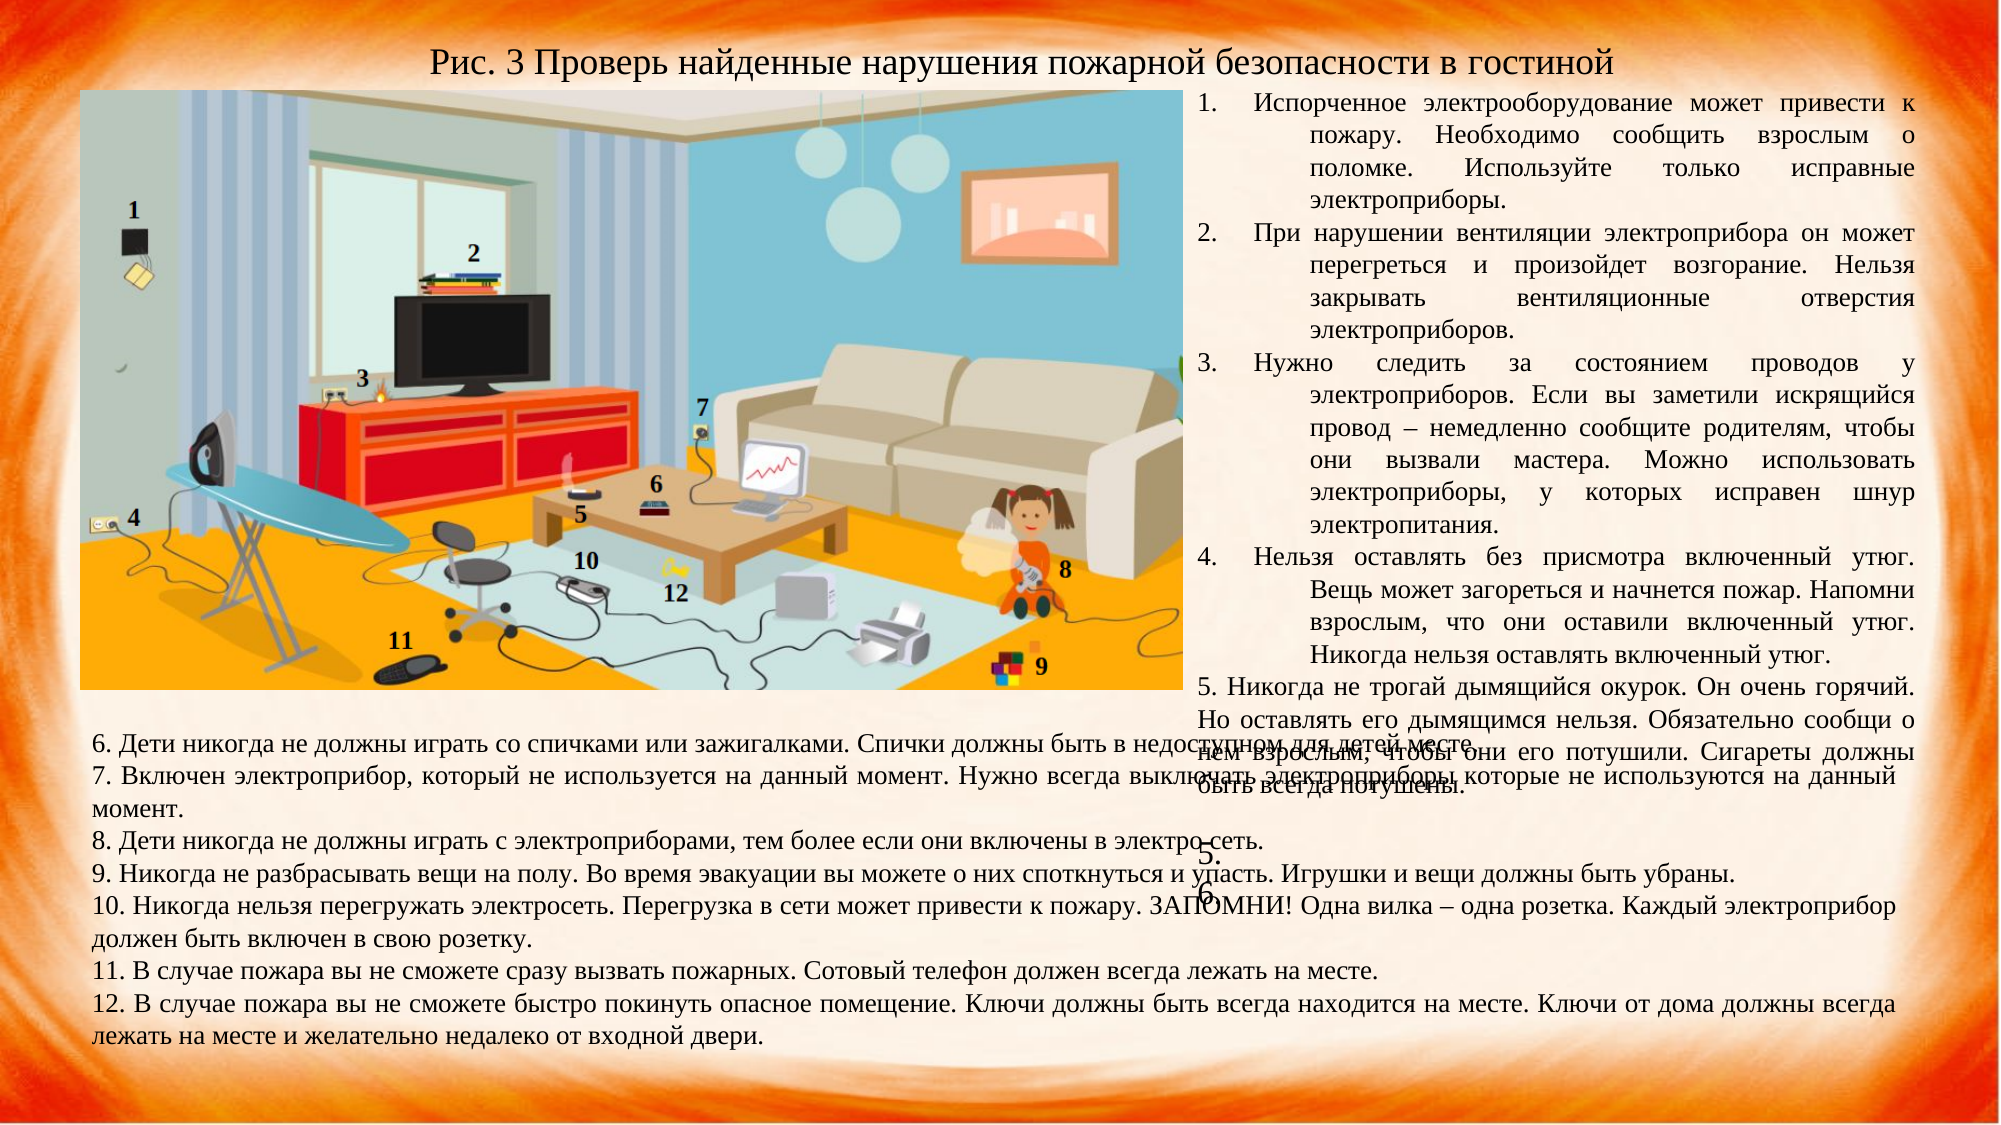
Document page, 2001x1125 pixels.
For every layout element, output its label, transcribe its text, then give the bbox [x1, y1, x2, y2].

text_box 6. Дети никогда не должны играть со спичками или зажигалками. Спички должны быть в недоступном для детей месте. 7. Включен электроприбор, который не используется на данный момент. Нужно всегда выключать электроприборы которые не используются на данный момент. 8. Дети никогда не должны играть с электроприборами, тем более если они включены в электро сеть. 9. Никогда не разбрасывать вещи на полу. Во время эвакуации вы можете о них споткнуться и упасть. Игрушки и вещи должны быть убраны. 10. Никогда нельзя перегружать электросеть. Перегрузка в сети может привести к пожару. ЗАПОМНИ! Одна вилка – одна розетка. Каждый электроприбор должен быть включен в свою розетку. 11. В случае пожара вы не сможете сразу вызвать пожарных. Сотовый телефон должен всегда лежать на месте. 12. В случае пожара вы не сможете быстро покинуть опасное помещение. Ключи должны быть всегда находится на месте. Ключи от дома должны всегда лежать на месте и желательно недалеко от входной двери. [77, 718, 1923, 1058]
text_box Испорченное электрооборудование может привести к пожару. Необходимо сообщить взрослым о поломке. Используйте только исправные электроприборы. При нарушении вентиляции электроприбора он может перегреться и произойдет возгорание. Нельзя закрывать вентиляционные отверстия электроприборов. Нужно следить за состоянием проводов у электроприборов. Если вы заметили искрящийся провод – немедленно сообщите родителям, чтобы они вызвали мастера. Можно использовать электроприборы, у которых исправен шнур электропитания. Нельзя оставлять без присмотра включенный утюг. Вещь может загореться и начнется пожар. Напомни взрослым, что они оставили включенный утюг. Никогда нельзя оставлять включенный утюг. 5. Никогда не трогай дымящийся окурок. Он очень горячий. Но оставлять его дымящимся нельзя. Обязательно сообщи о нем взрослым, чтобы они его потушили. Сигареты должны быть всегда потушены. [1182, 76, 1931, 870]
picture [0, 0, 2000, 1125]
text_box Рис. 3 Проверь найденные нарушения пожарной безопасности в гостиной [113, 29, 1931, 90]
